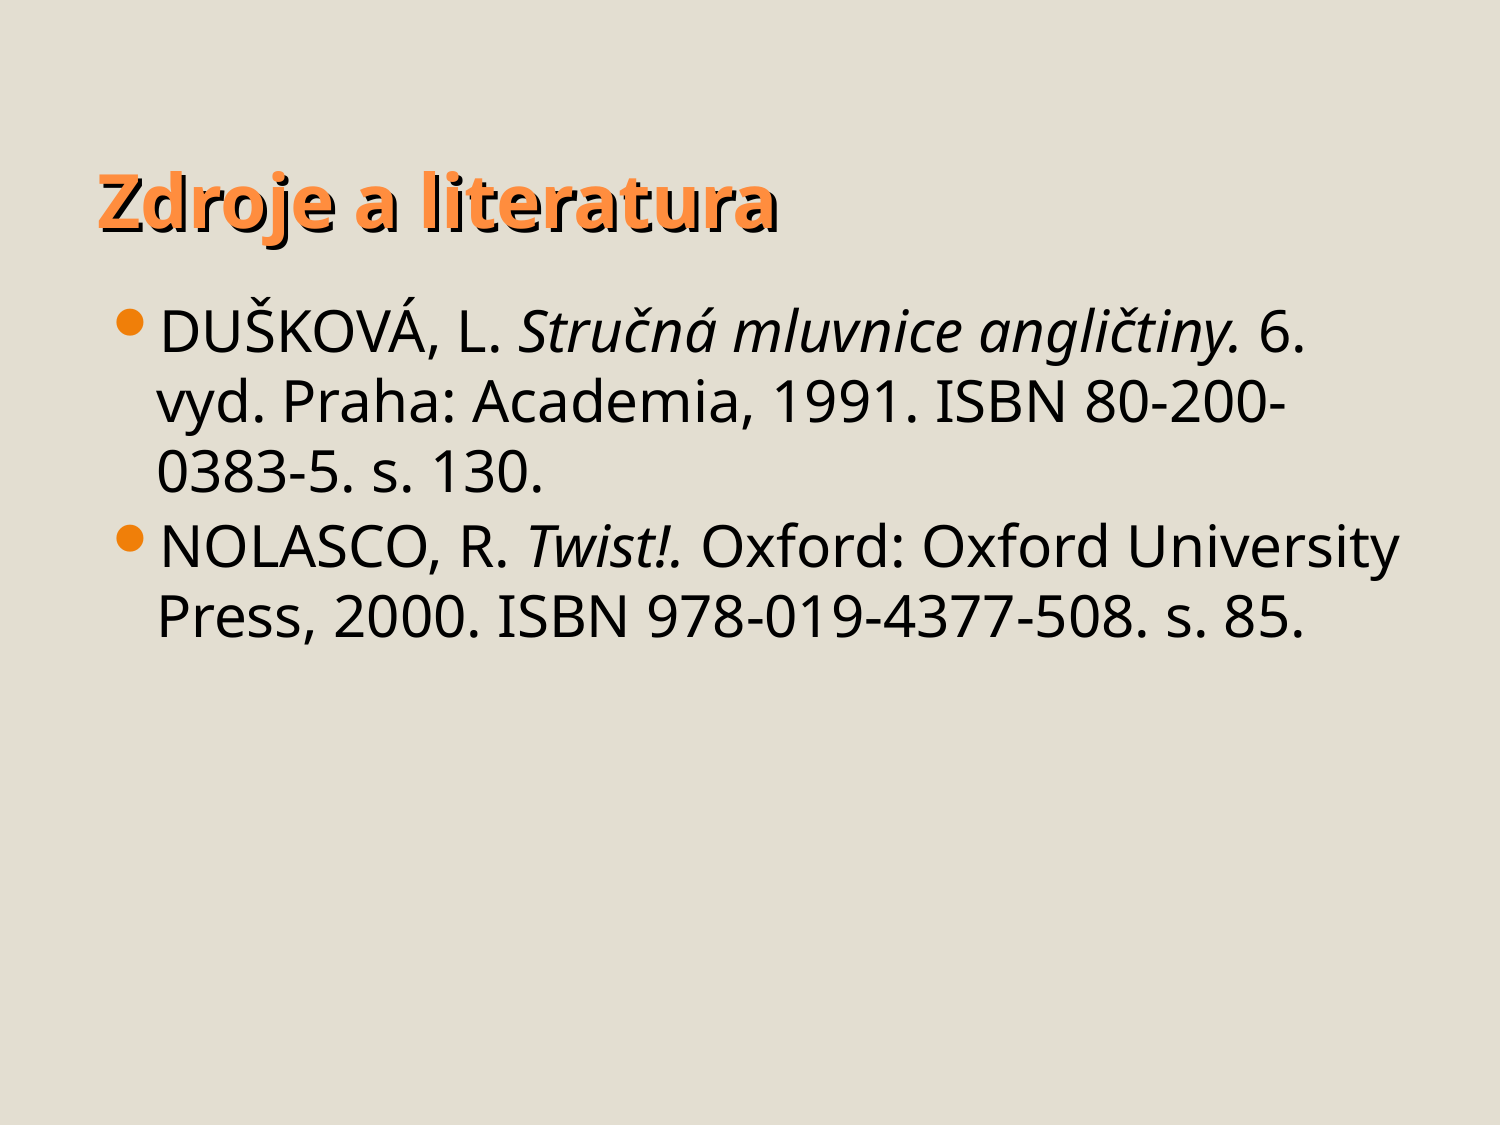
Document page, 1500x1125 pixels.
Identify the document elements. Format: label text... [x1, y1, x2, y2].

title Zdroje a literatura [82, 78, 1426, 251]
list DUŠKOVÁ, L. Stručná mluvnice angličtiny. 6. vyd. Praha: Academia, 1991. ISBN 80-200-0383-5. s. 130. NOLASCO, R. Twist!. Oxford: Oxford University Press, 2000. ISBN 978-019-4377-508. s. 85. [82, 278, 1426, 966]
